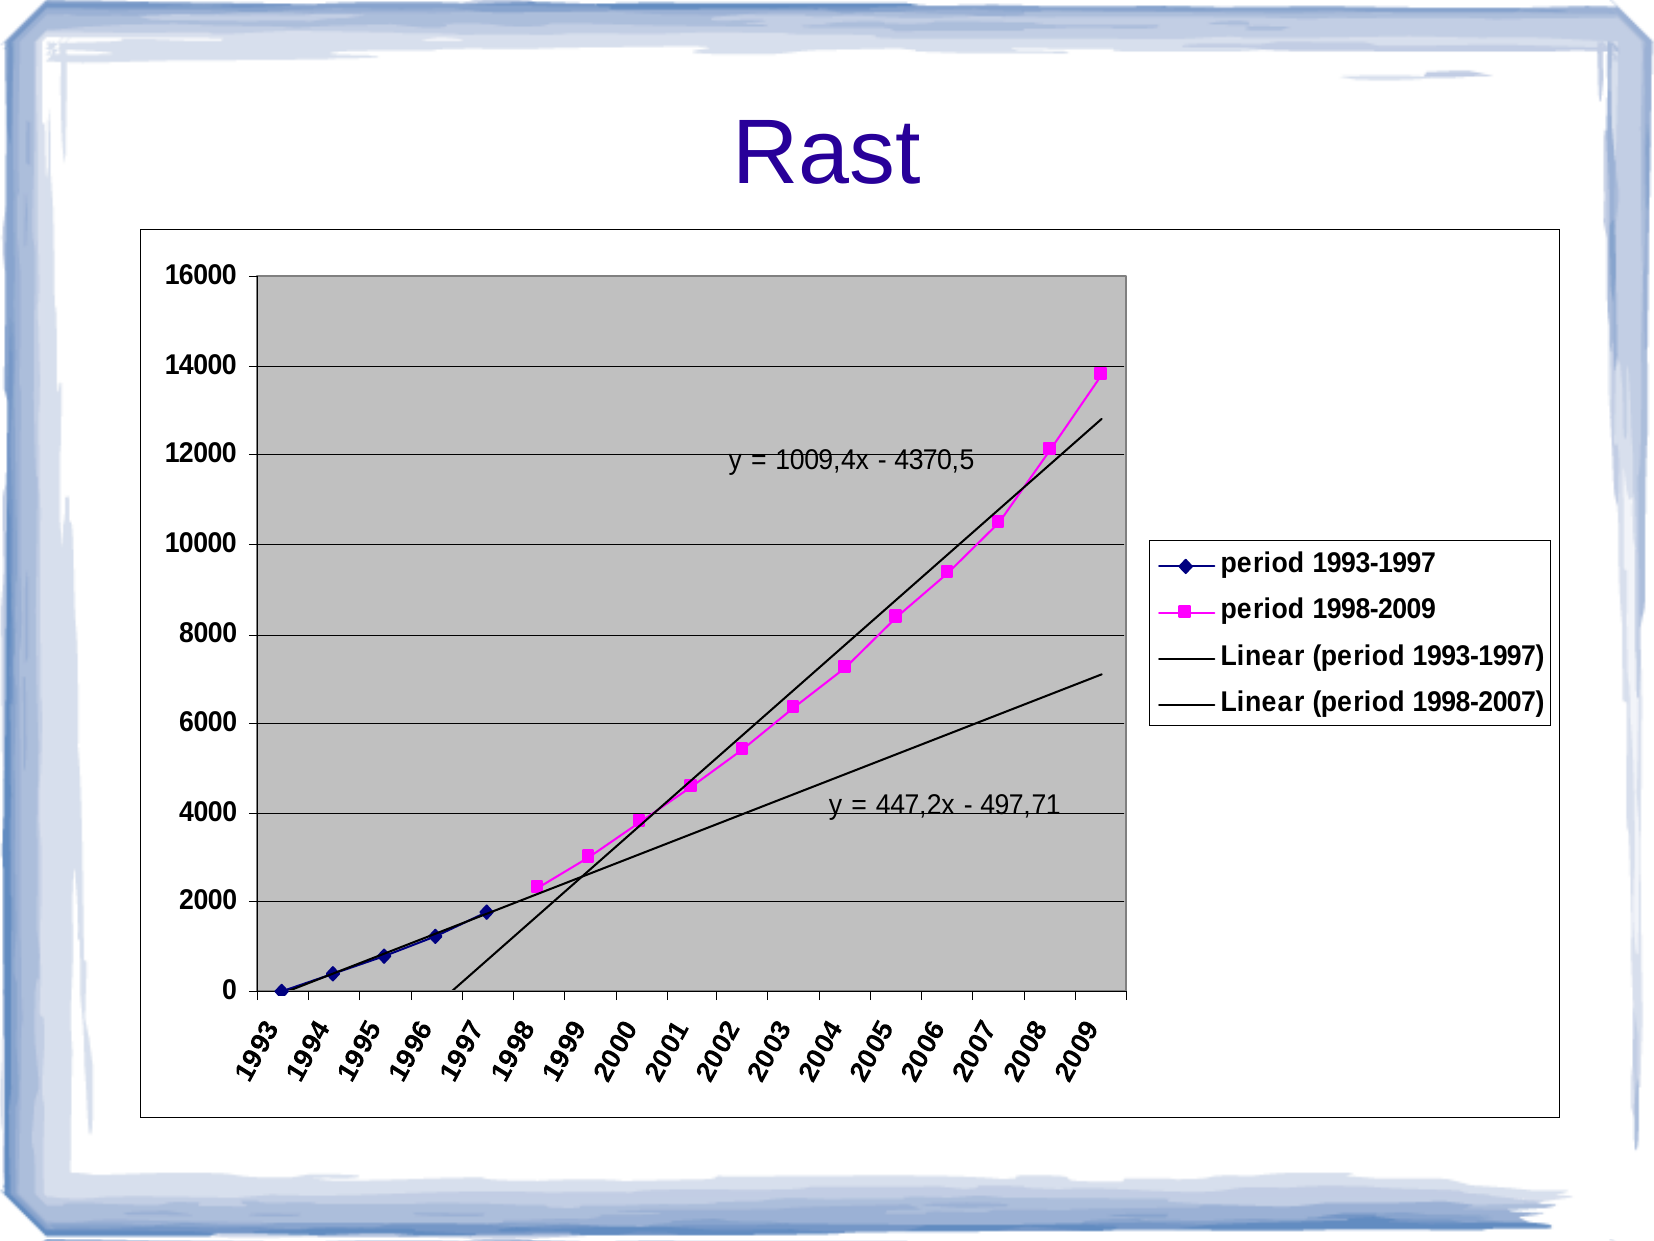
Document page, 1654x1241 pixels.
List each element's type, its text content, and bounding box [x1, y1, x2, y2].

picture [0, 0, 1654, 1241]
title Rast [82, 49, 1571, 257]
